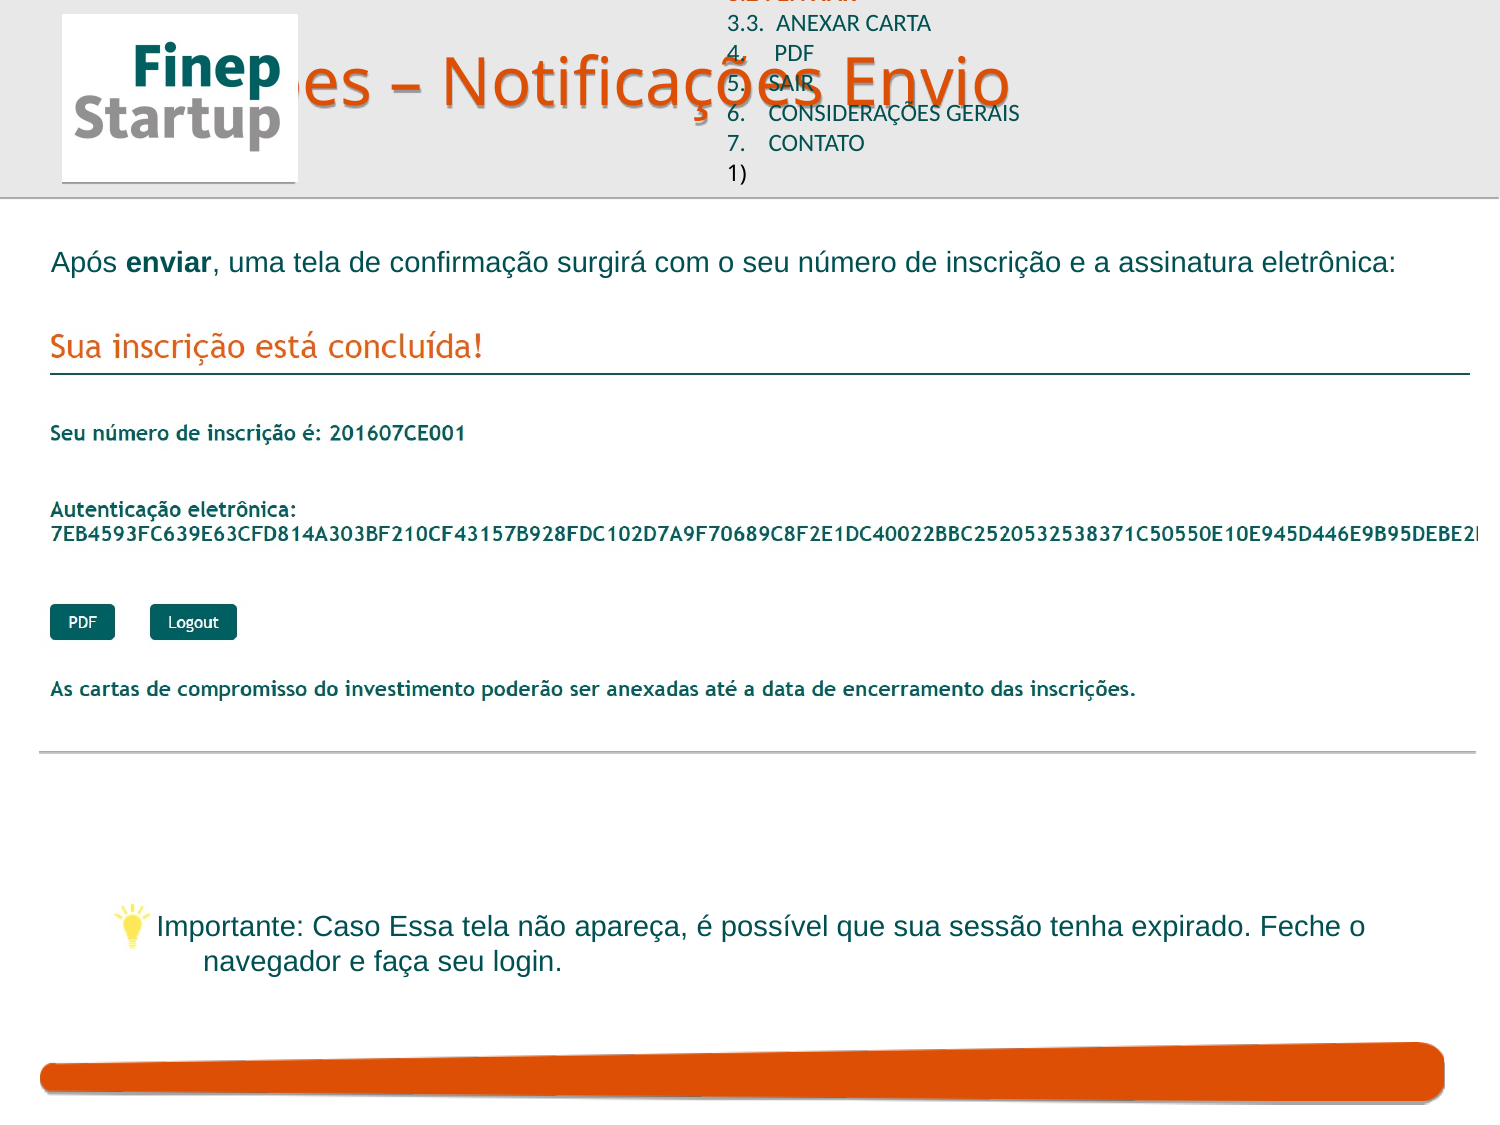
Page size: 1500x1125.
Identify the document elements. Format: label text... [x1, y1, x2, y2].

text_box Importante: Caso Essa tela não apareça, é possível que sua sessão tenha expirado. Feche o navegador e faça seu login. [94, 900, 1406, 986]
picture [39, 317, 1478, 751]
text_box Após enviar, uma tela de confirmação surgirá com o seu número de inscrição e a assinatura eletrônica: [36, 236, 1446, 286]
picture [62, 14, 298, 182]
text_box 1. 1º ACESSO 2. CADASTRO 3. BOTÕES DO FORMULÁRIO 3.1. SALVAR 3.2 . ENVIAR 3.3. ANEXAR CARTA 4. PDF 5. SAIR 6. CONSIDERAÇÕES GERAIS 7. CONTATO [712, 0, 1480, 195]
